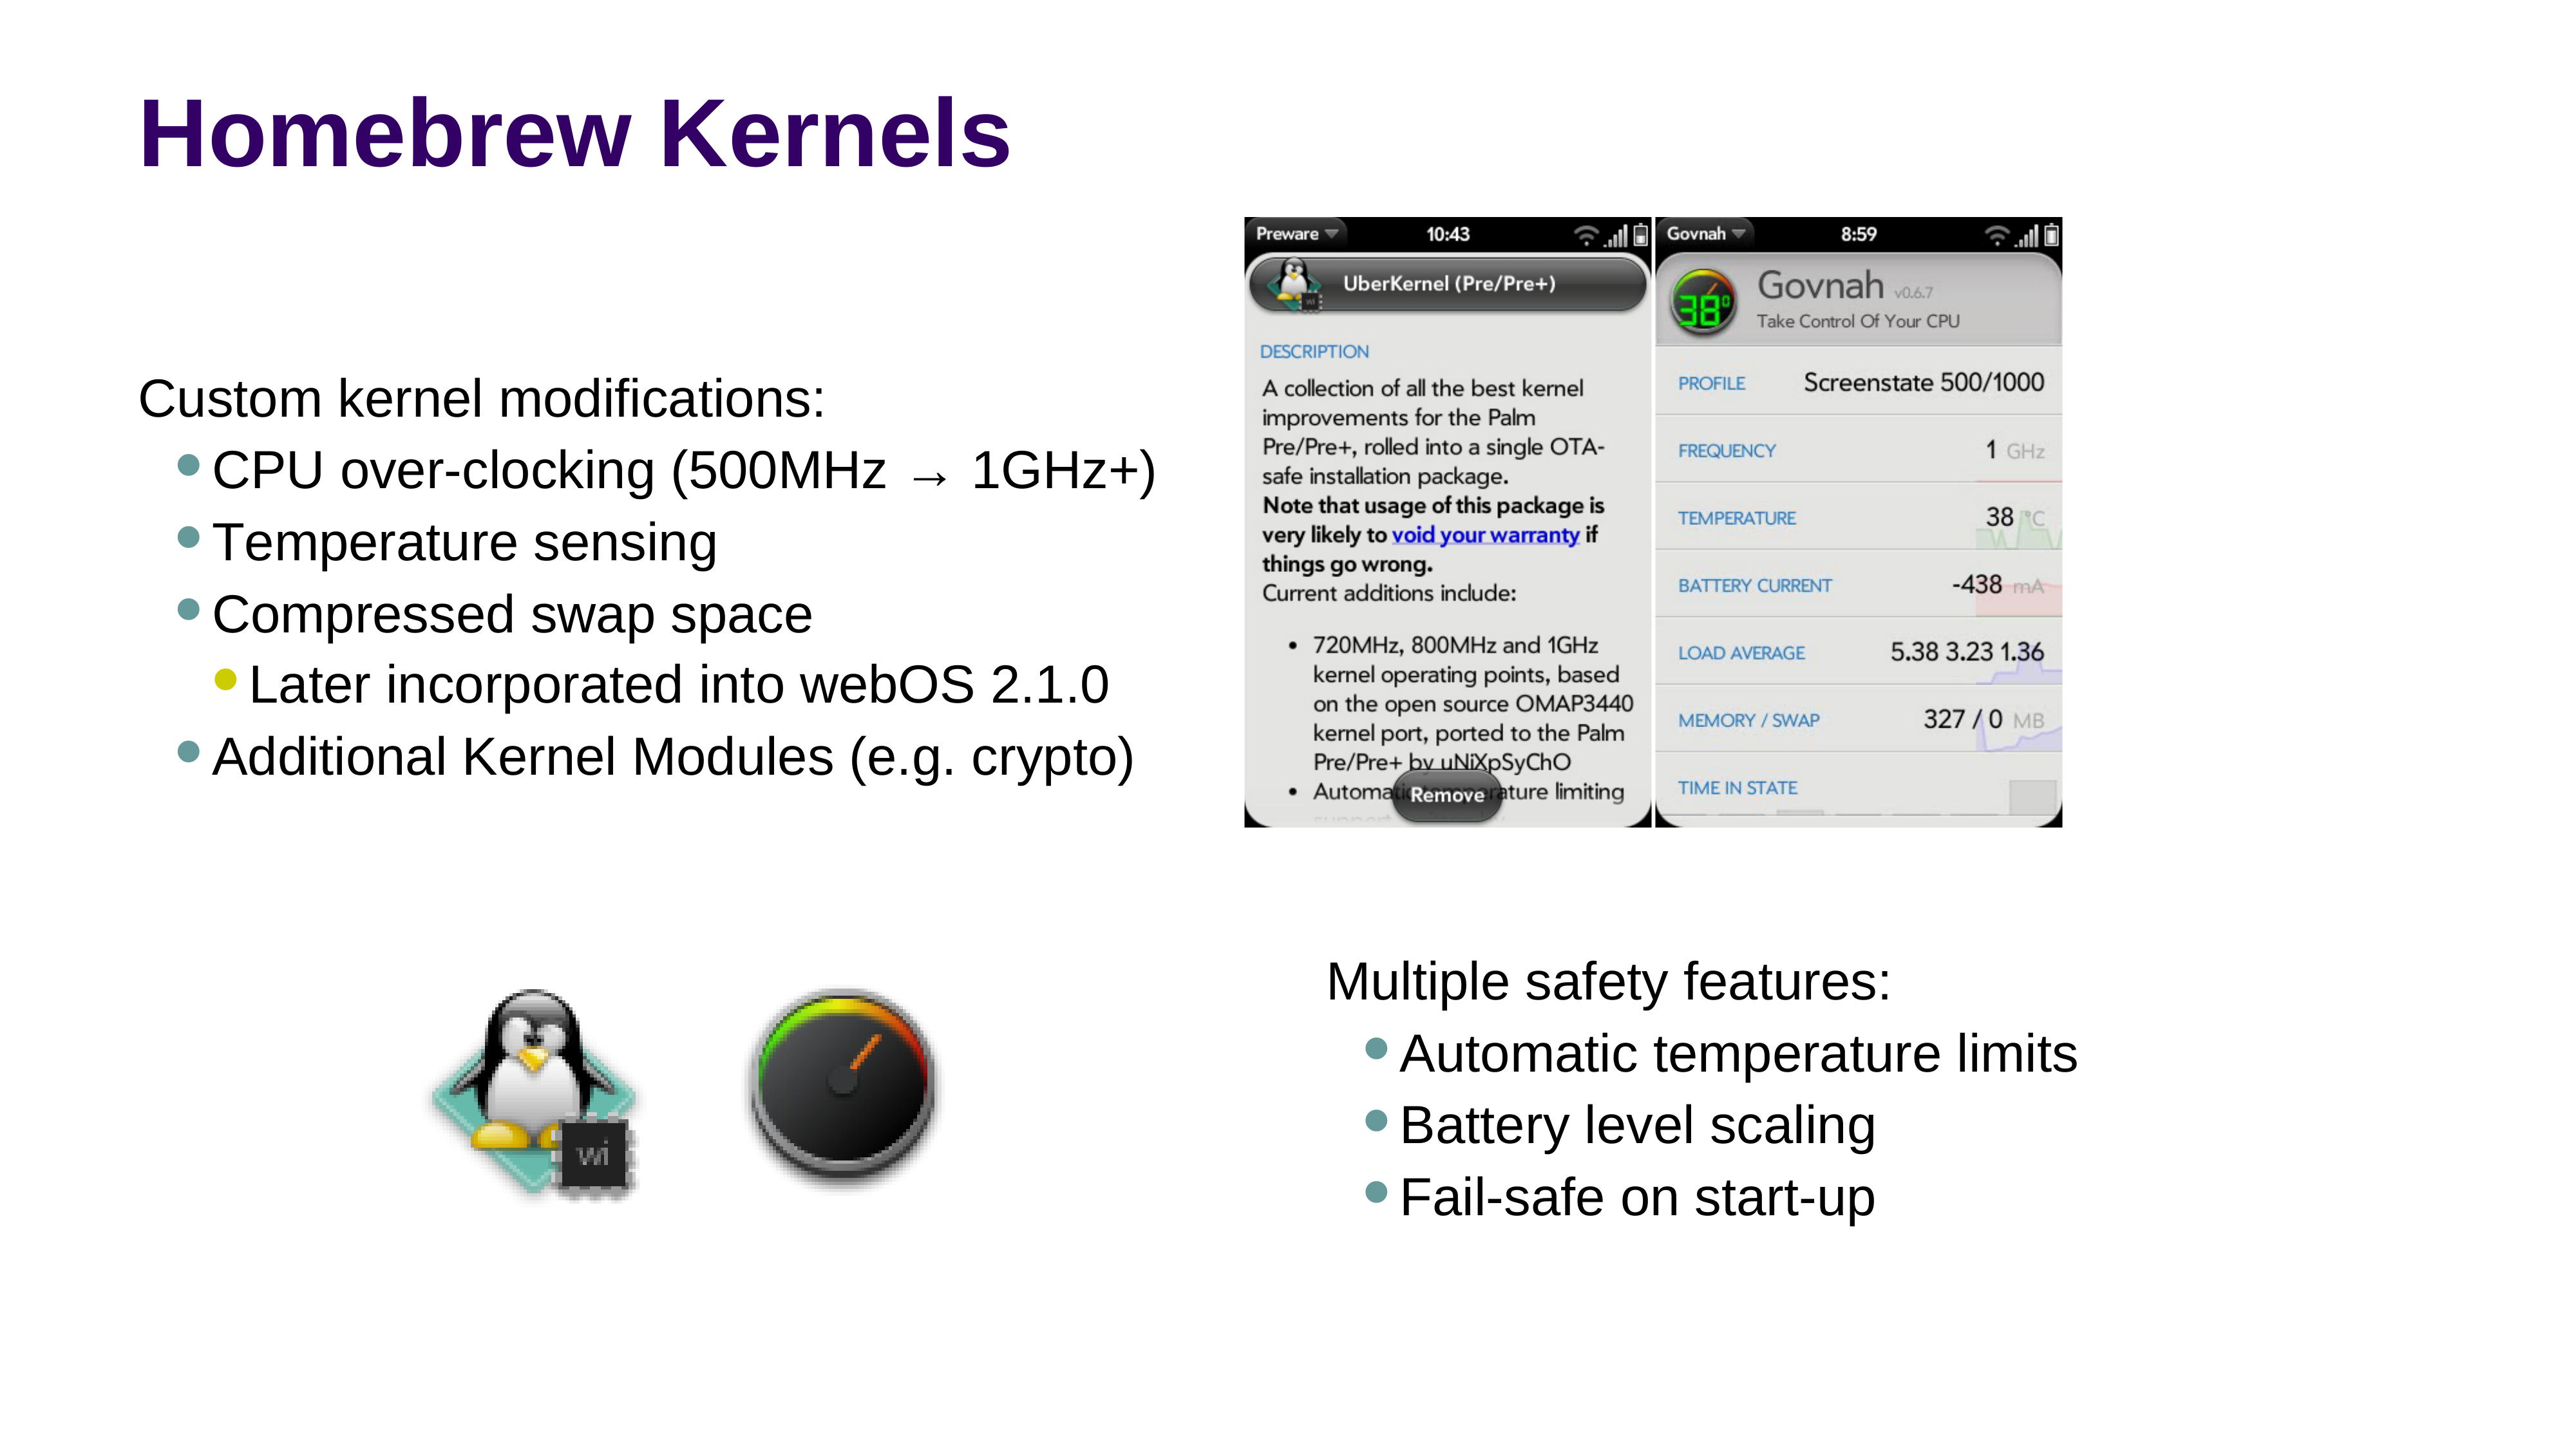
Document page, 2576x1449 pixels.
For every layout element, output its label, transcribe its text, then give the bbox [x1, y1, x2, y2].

picture [422, 983, 647, 1208]
title Homebrew Kernels [128, 26, 2120, 300]
list Custom kernel modifications: CPU over-clocking (500MHz → 1GHz+) Temperature sensing Compressed swap space Later incorporated into webOS 2.1.0 Additional Kernel Modules (e.g. crypto) [128, 363, 1260, 829]
picture [731, 971, 956, 1196]
picture [1244, 217, 2064, 828]
list Multiple safety features: Automatic temperature limits Battery level scaling Fail-safe on start-up [1316, 873, 2448, 1339]
